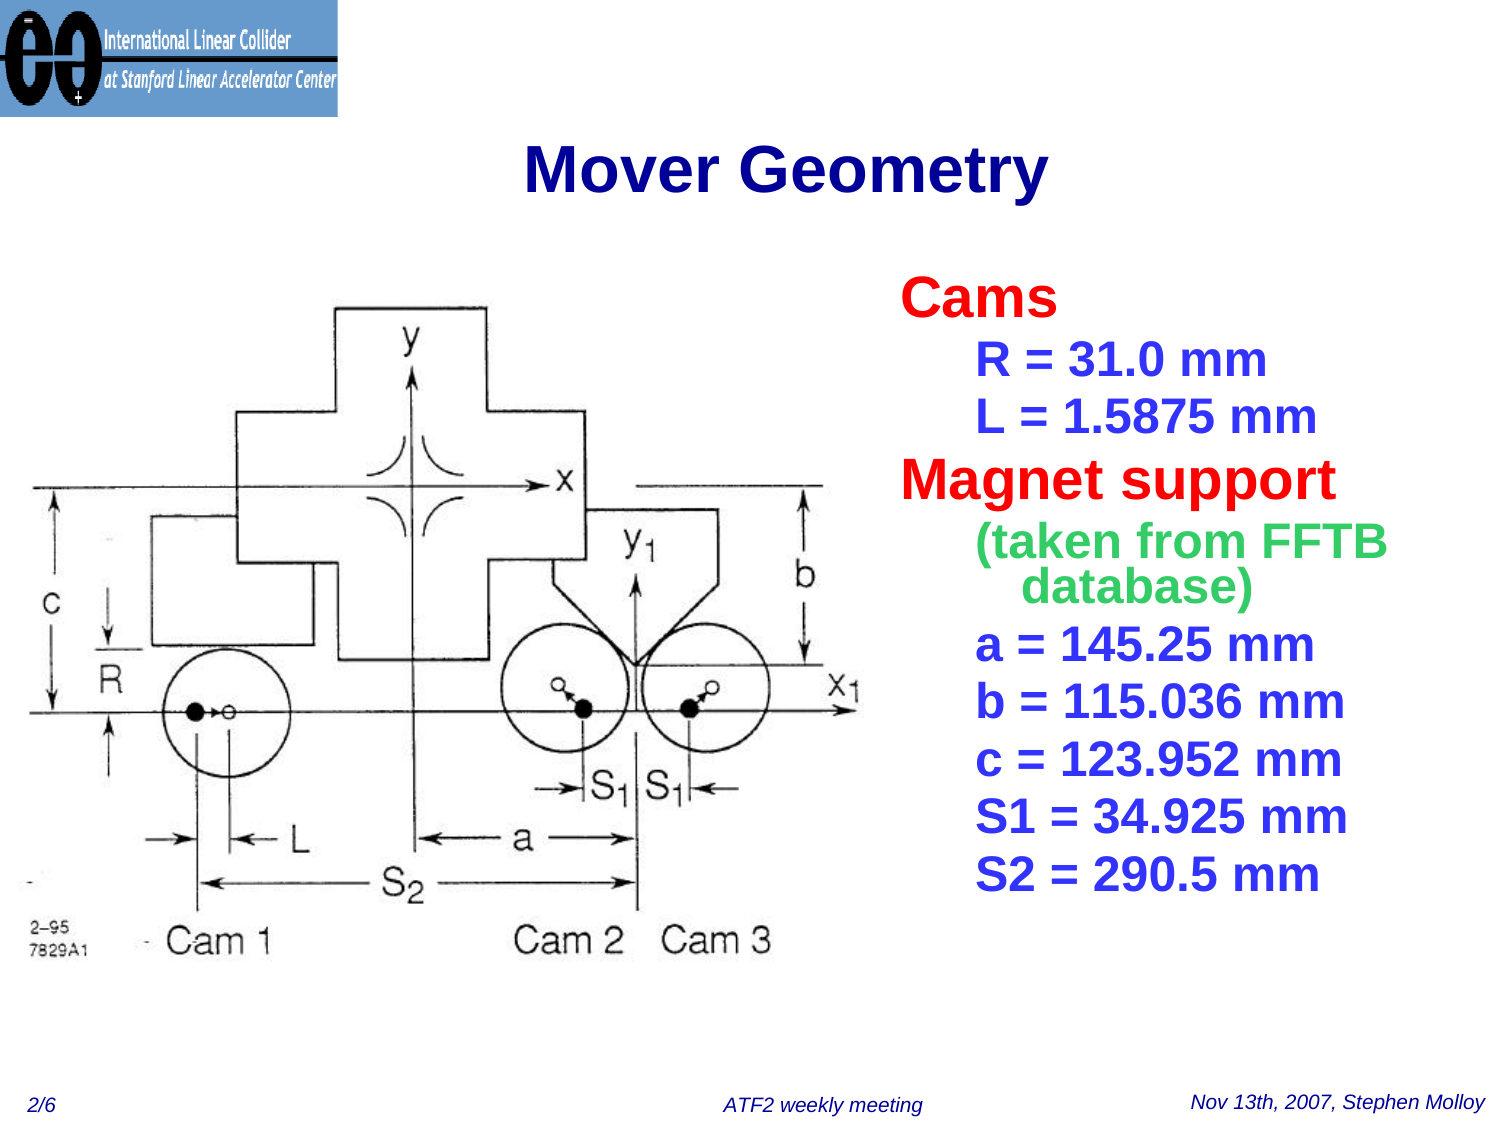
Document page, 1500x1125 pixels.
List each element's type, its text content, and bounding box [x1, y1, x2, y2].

list Cams R = 31.0 mm L = 1.5875 mm Magnet support (taken from FFTB database) a = 145.25 mm b = 115.036 mm c = 123.952 mm S1 = 34.925 mm S2 = 290.5 mm [900, 275, 1463, 1051]
picture [18, 299, 864, 976]
title Mover Geometry [337, 87, 1237, 263]
picture [0, 0, 338, 117]
